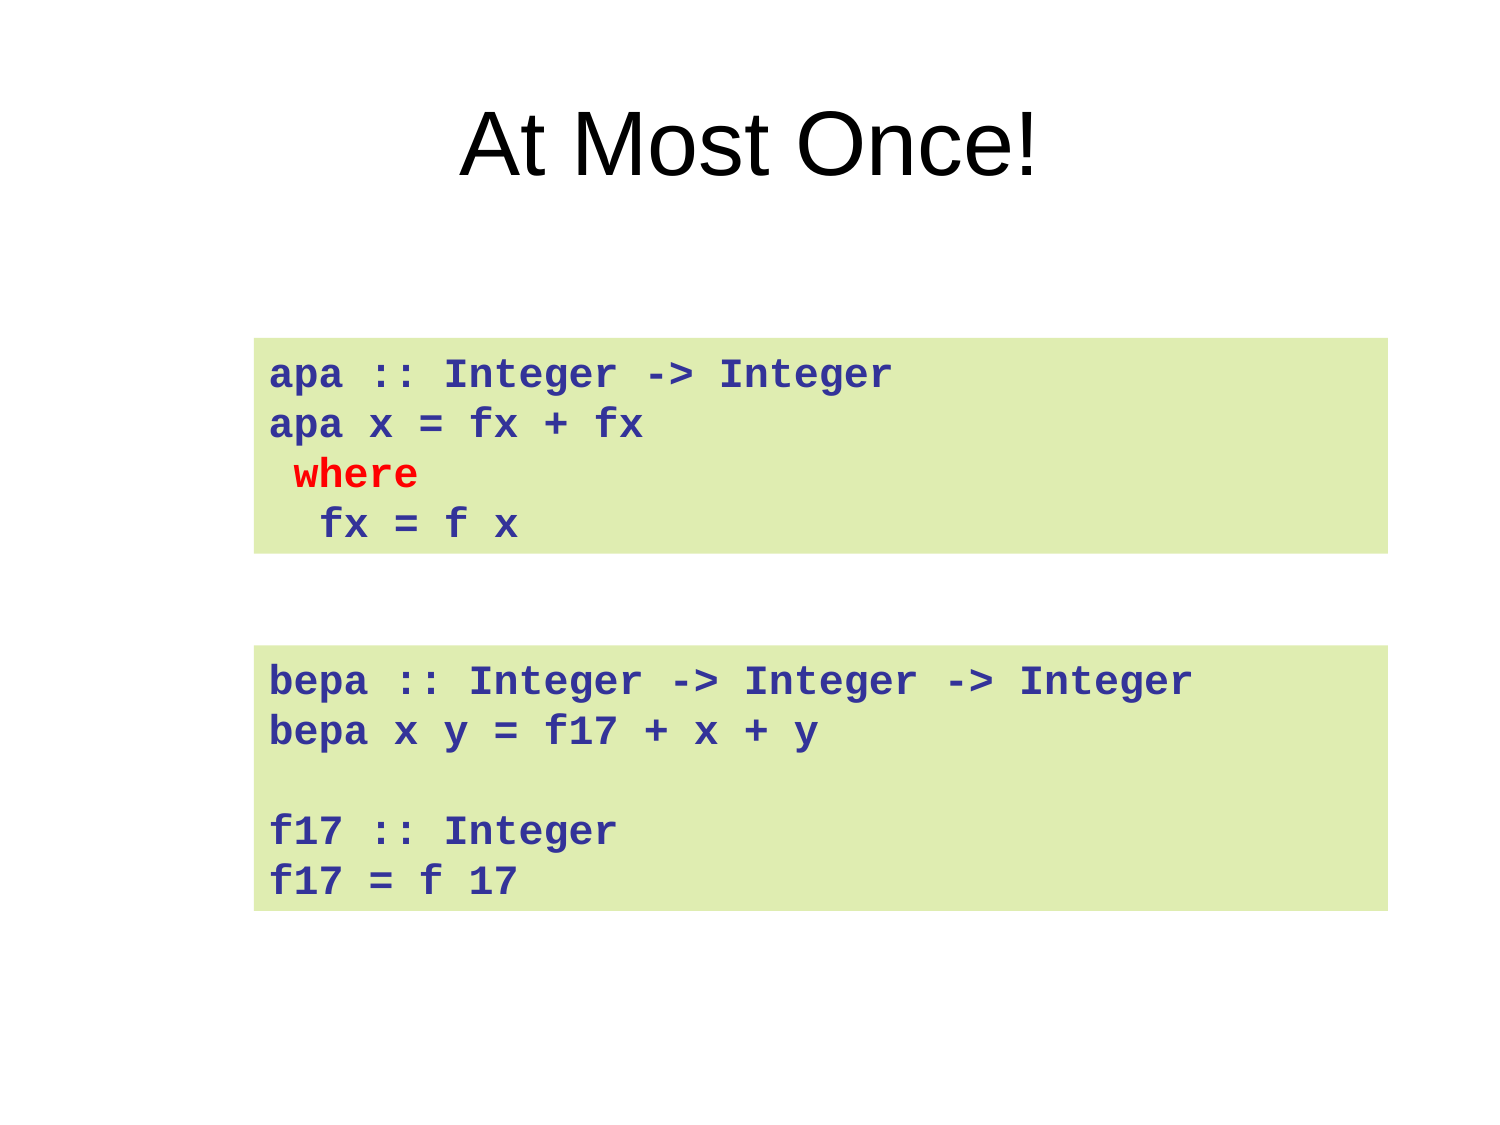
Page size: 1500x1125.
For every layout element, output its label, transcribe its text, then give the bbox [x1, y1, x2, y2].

text_box bepa :: Integer -> Integer -> Integer bepa x y = f17 + x + y f17 :: Integer f17 = f 17 [253, 645, 1388, 911]
title At Most Once! [75, 45, 1426, 233]
text_box apa :: Integer -> Integer apa x = fx + fx where fx = f x [253, 337, 1388, 554]
